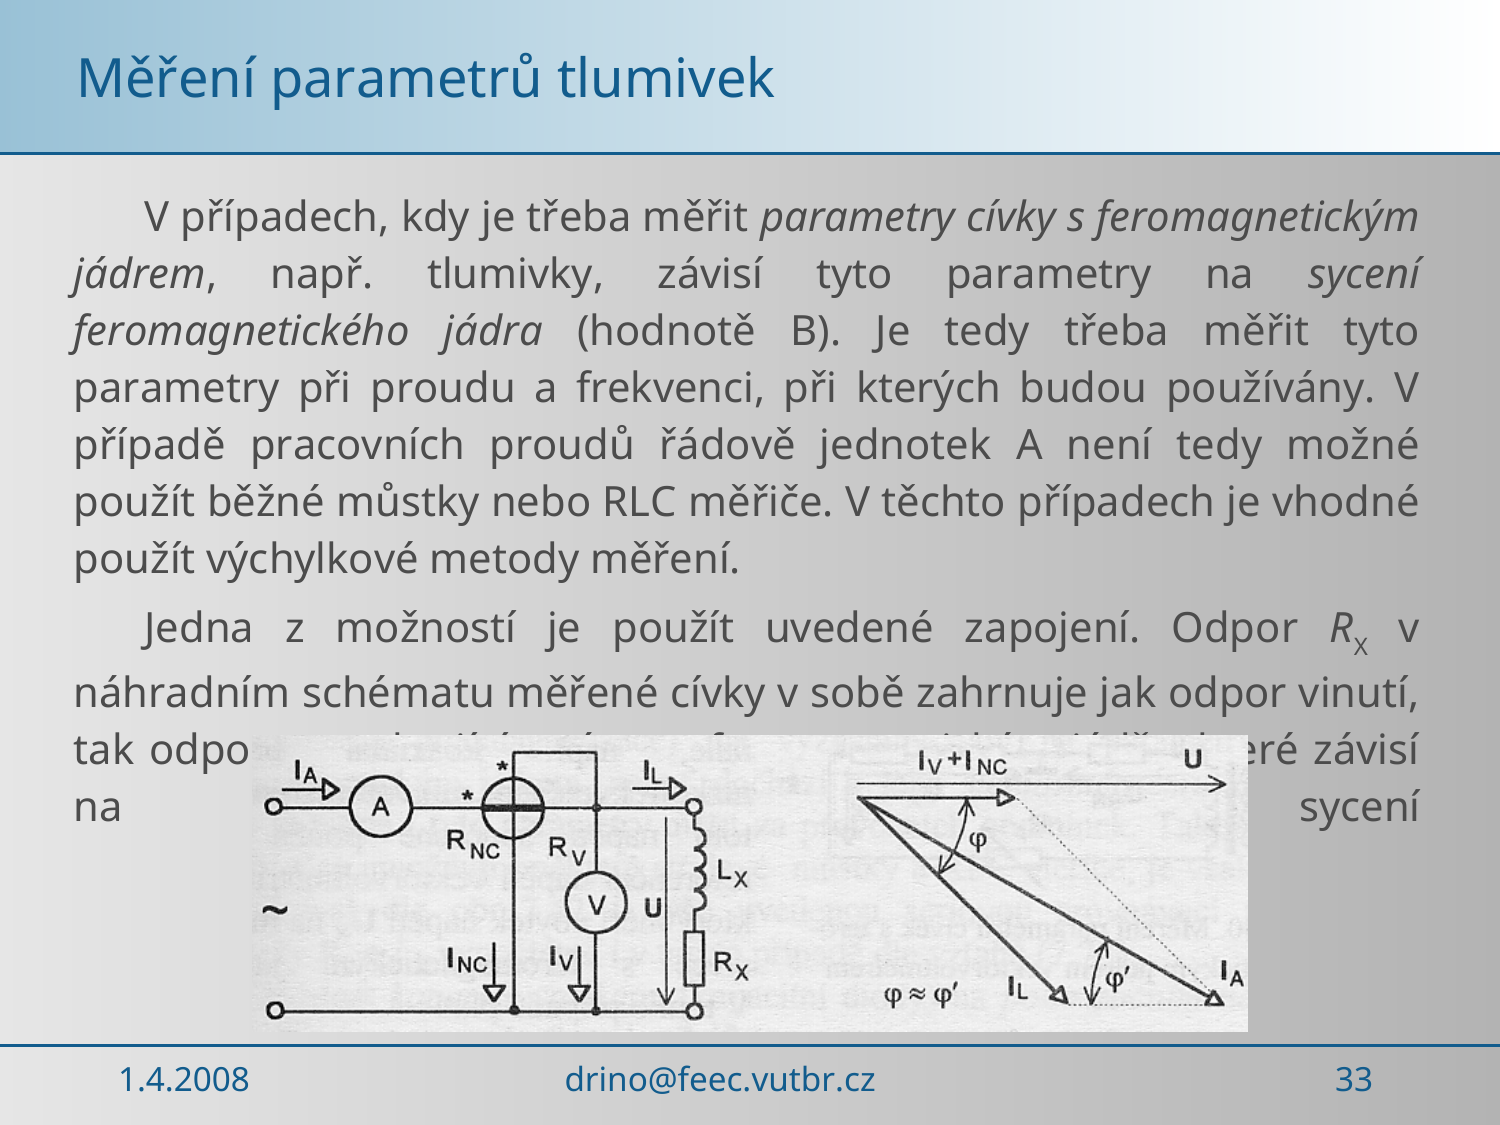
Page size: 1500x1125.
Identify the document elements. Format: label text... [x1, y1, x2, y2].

text_box 17 [1075, 1049, 1388, 1125]
text_box V případech, kdy je třeba měřit parametry cívky s feromagnetickým jádrem, např. tlumivky, závisí tyto parametry na sycení feromagnetického jádra (hodnotě B). Je tedy třeba měřit tyto parametry při proudu a frekvenci, při kterých budou používány. V případě pracovních proudů řádově jednotek A není tedy možné použít běžné můstky nebo RLC měřiče. V těchto případech je vhodné použít výchylkové metody měření. Jedna z možností je použít uvedené zapojení. Odpor RX v náhradním schématu měřené cívky v sobě zahrnuje jak odpor vinutí, tak odpor respektující ztráty ve feromagnetickém jádře, které závisí na jeho sycení [59, 178, 1442, 899]
text_box 1.4.2008 [103, 1049, 432, 1125]
picture [252, 735, 1248, 1032]
title Měření parametrů tlumivek [0, 0, 1500, 152]
text_box drino@feec.vutbr.cz [454, 1049, 987, 1125]
